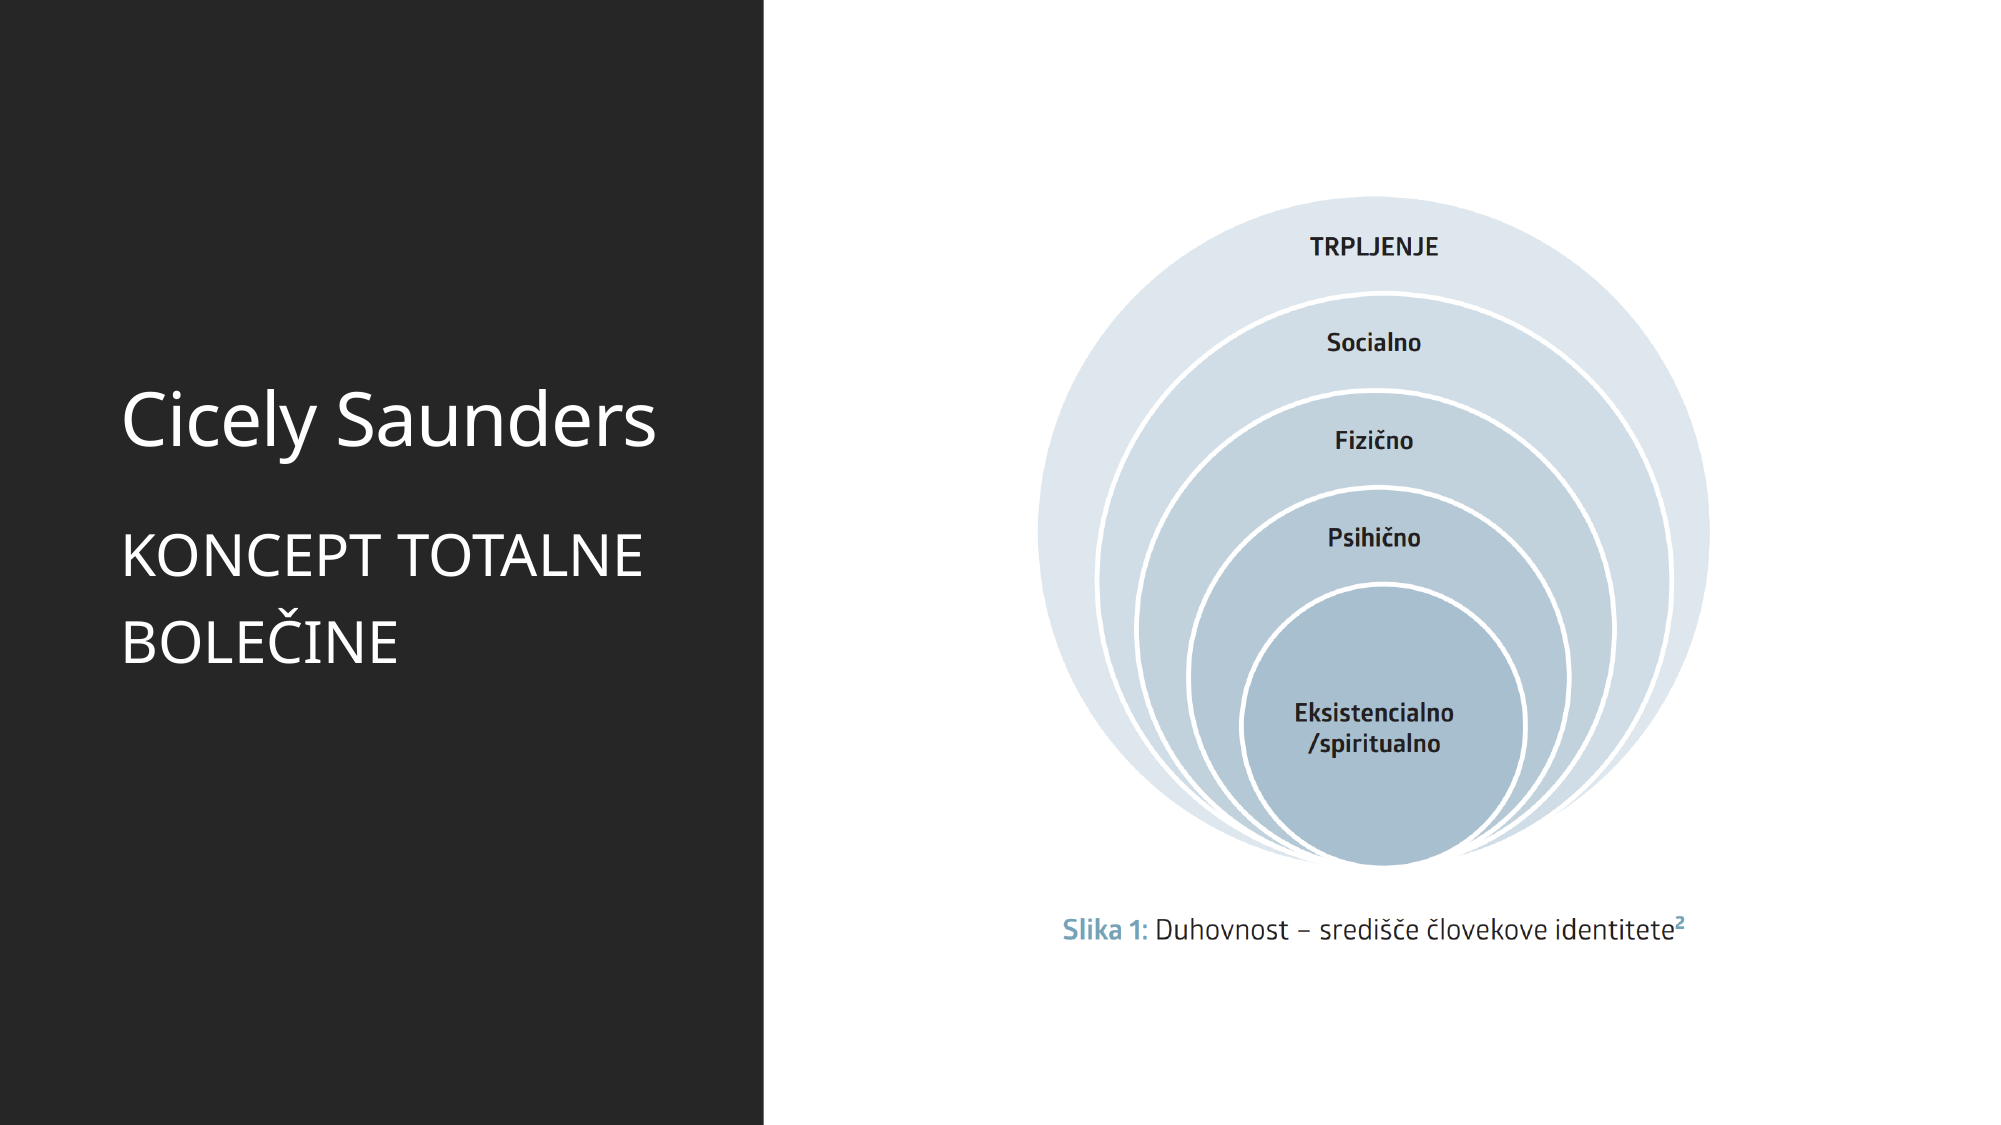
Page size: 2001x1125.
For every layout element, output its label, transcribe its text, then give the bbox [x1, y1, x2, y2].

title Cicely Saunders [105, 128, 683, 473]
list KONCEPT TOTALNE BOLEČINE [105, 499, 761, 1002]
picture [980, 133, 1784, 1002]
